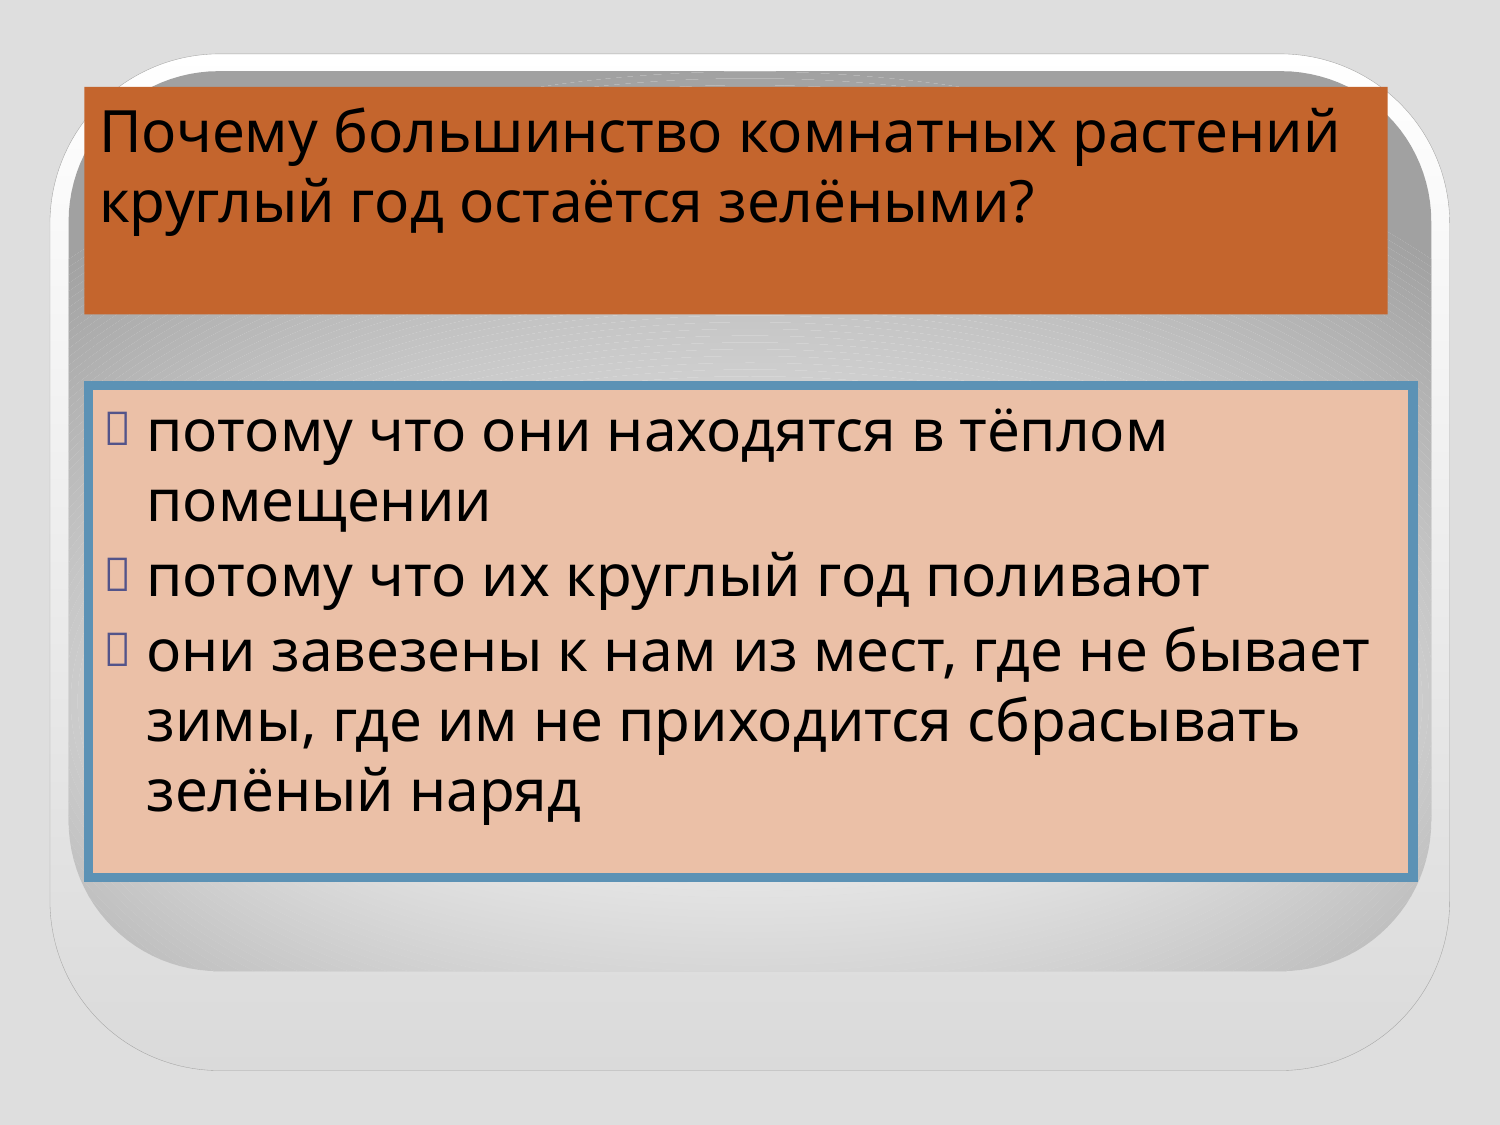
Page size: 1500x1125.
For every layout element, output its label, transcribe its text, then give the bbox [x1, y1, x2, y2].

list потому что они находятся в тёплом помещении потому что их круглый год поливают они завезены к нам из мест, где не бывает зимы, где им не приходится сбрасывать зелёный наряд [88, 385, 1414, 878]
list Почему большинство комнатных растений круглый год остаётся зелёными? [84, 86, 1388, 315]
